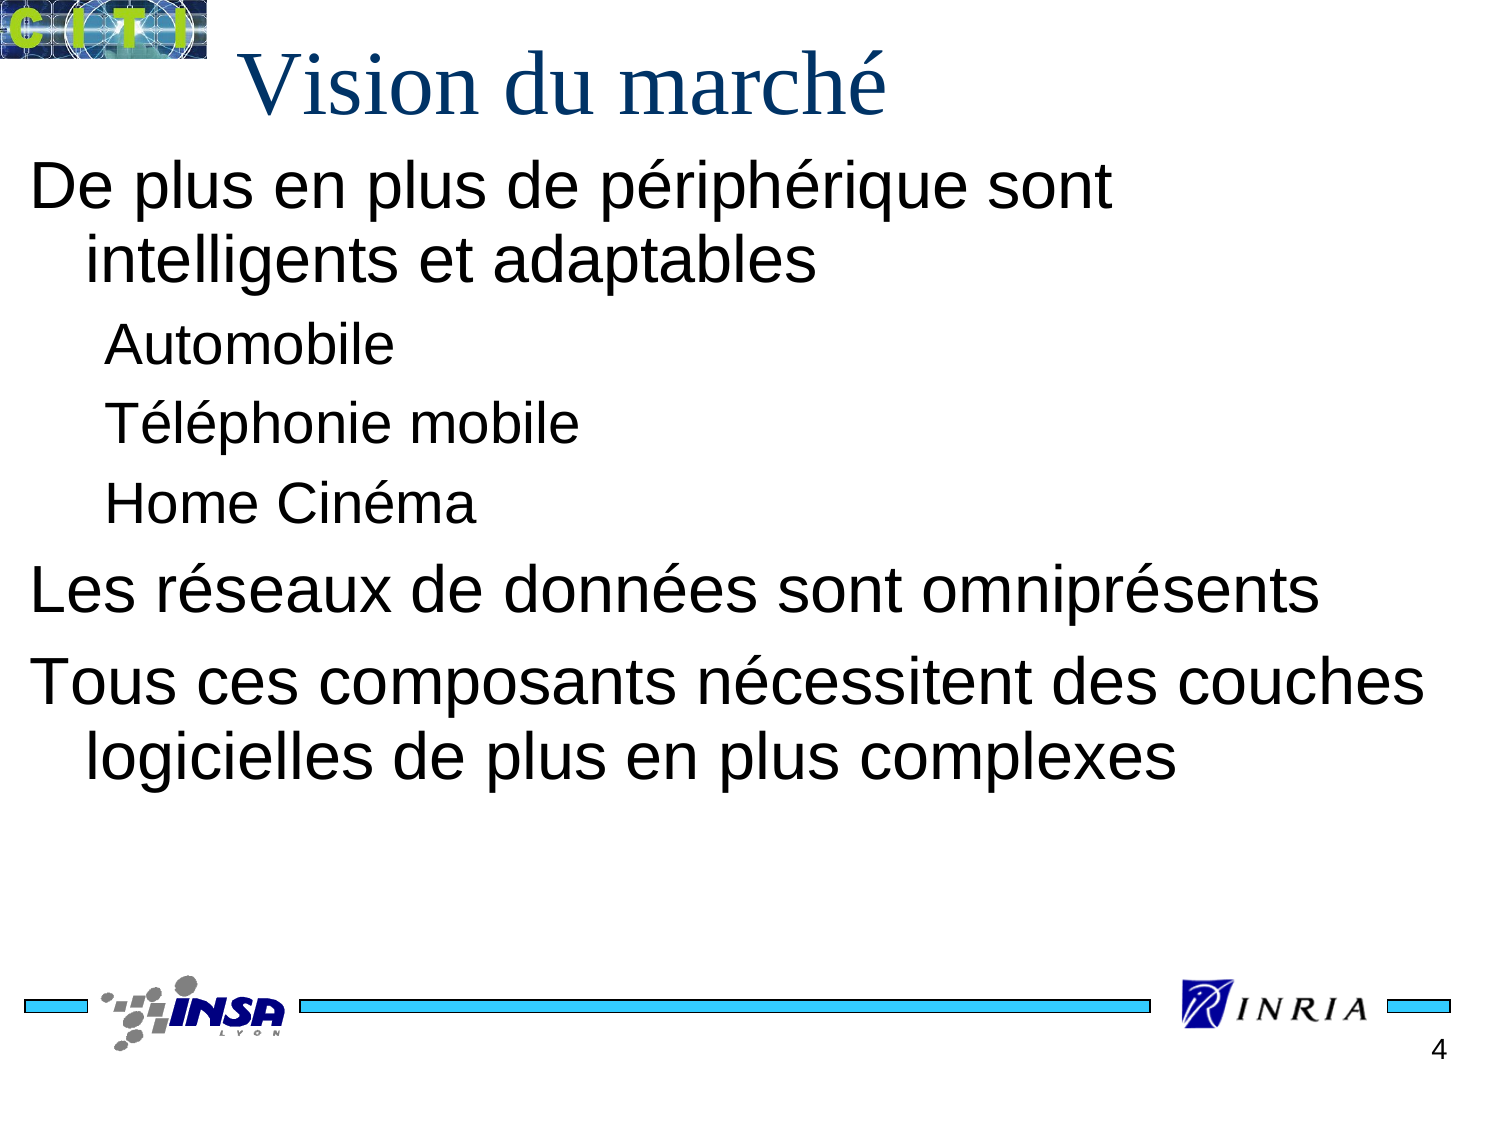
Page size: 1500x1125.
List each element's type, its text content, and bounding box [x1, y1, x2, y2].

picture [1175, 977, 1375, 1032]
list De plus en plus de périphérique sont intelligents et adaptables Automobile Téléphonie mobile Home Cinéma Les réseaux de données sont omniprésents Tous ces composants nécessitent des couches logicielles de plus en plus complexes [29, 147, 1435, 975]
picture [0, 0, 207, 59]
title Vision du marché [236, 0, 1477, 178]
